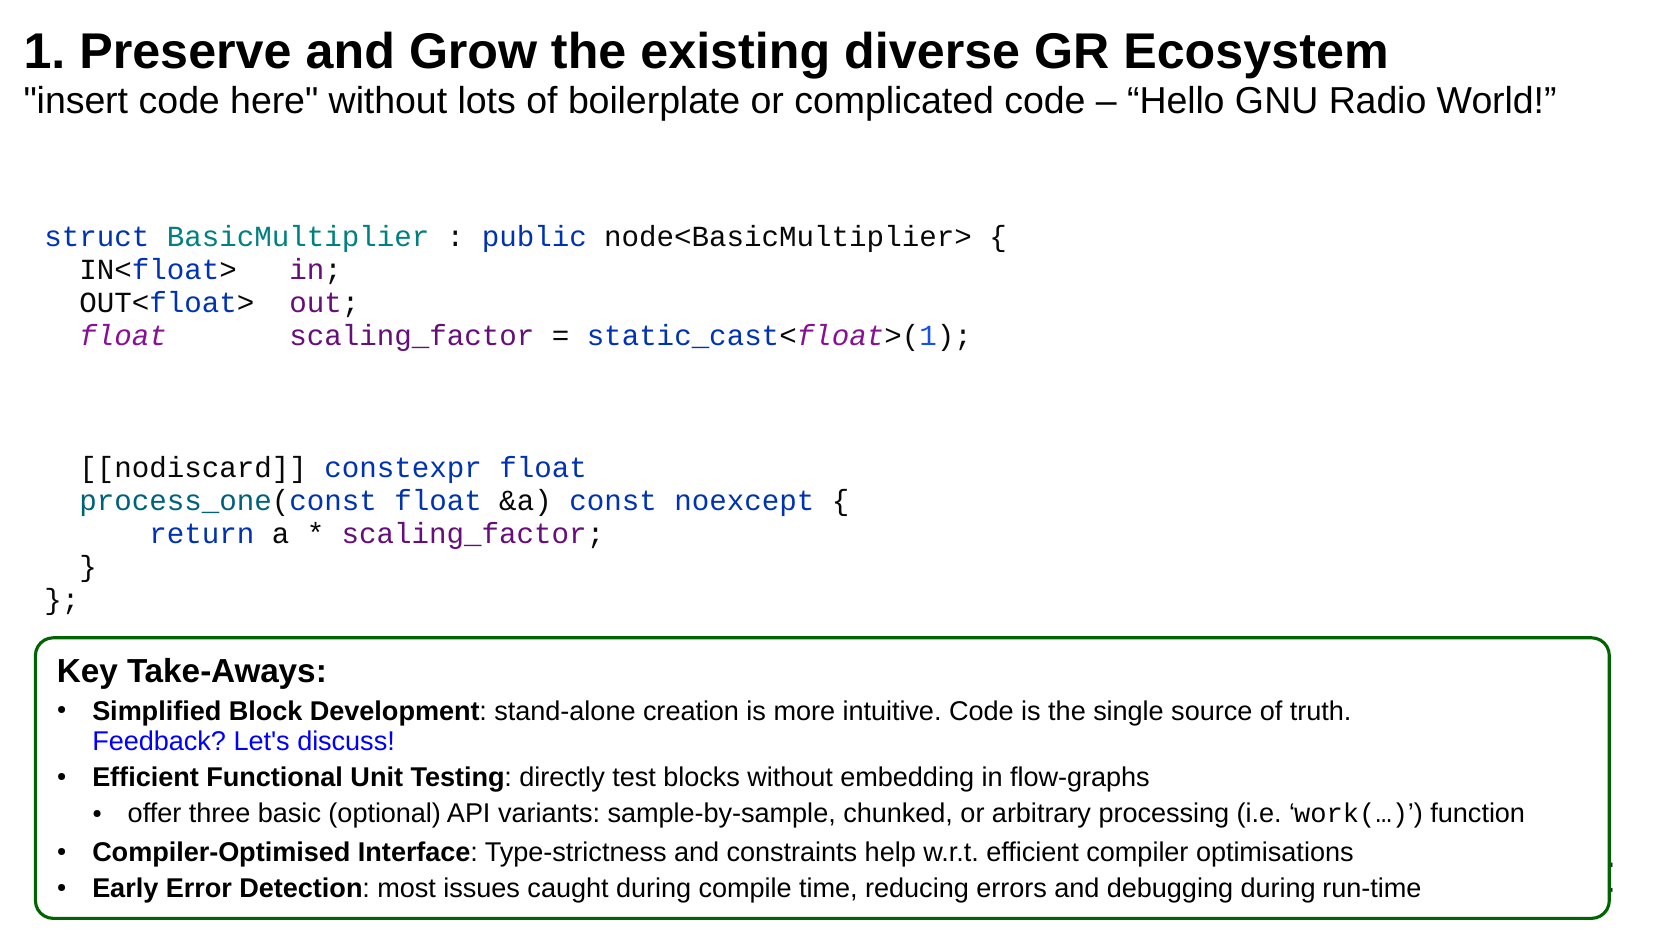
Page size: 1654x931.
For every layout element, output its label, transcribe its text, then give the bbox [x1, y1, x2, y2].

title 1. Preserve and Grow the existing diverse GR Ecosystem "insert code here" without lots of boilerplate or complicated code – “Hello GNU Radio World!” [23, 5, 1638, 139]
picture [1610, 836, 1615, 895]
text_box Key Take-Aways: Simplified Block Development: stand-alone creation is more intuitive. Code is the single source of truth. Feedback? Let's discuss! Efficient Functional Unit Testing: directly test blocks without embedding in flow-graphs offer three basic (optional) API variants: sample-by-sample, chunked, or arbitrary processing (i.e. ‘work(…)’) function Compiler-Optimised Interface: Type-strictness and constraints help w.r.t. efficient compiler optimisations Early Error Detection: most issues caught during compile time, reducing errors and debugging during run-time [35, 637, 1610, 919]
list struct BasicMultiplier : public node<BasicMultiplier> { IN<float> in; OUT<float> out; float scaling_factor = static_cast<float>(1); [[nodiscard]] constexpr float process_one(const float &a) const noexcept { return a * scaling_factor; } }; ENABLE_REFLECTION_FOR(BasicMultiplier, in, out, scaling_factor); [44, 144, 1610, 653]
